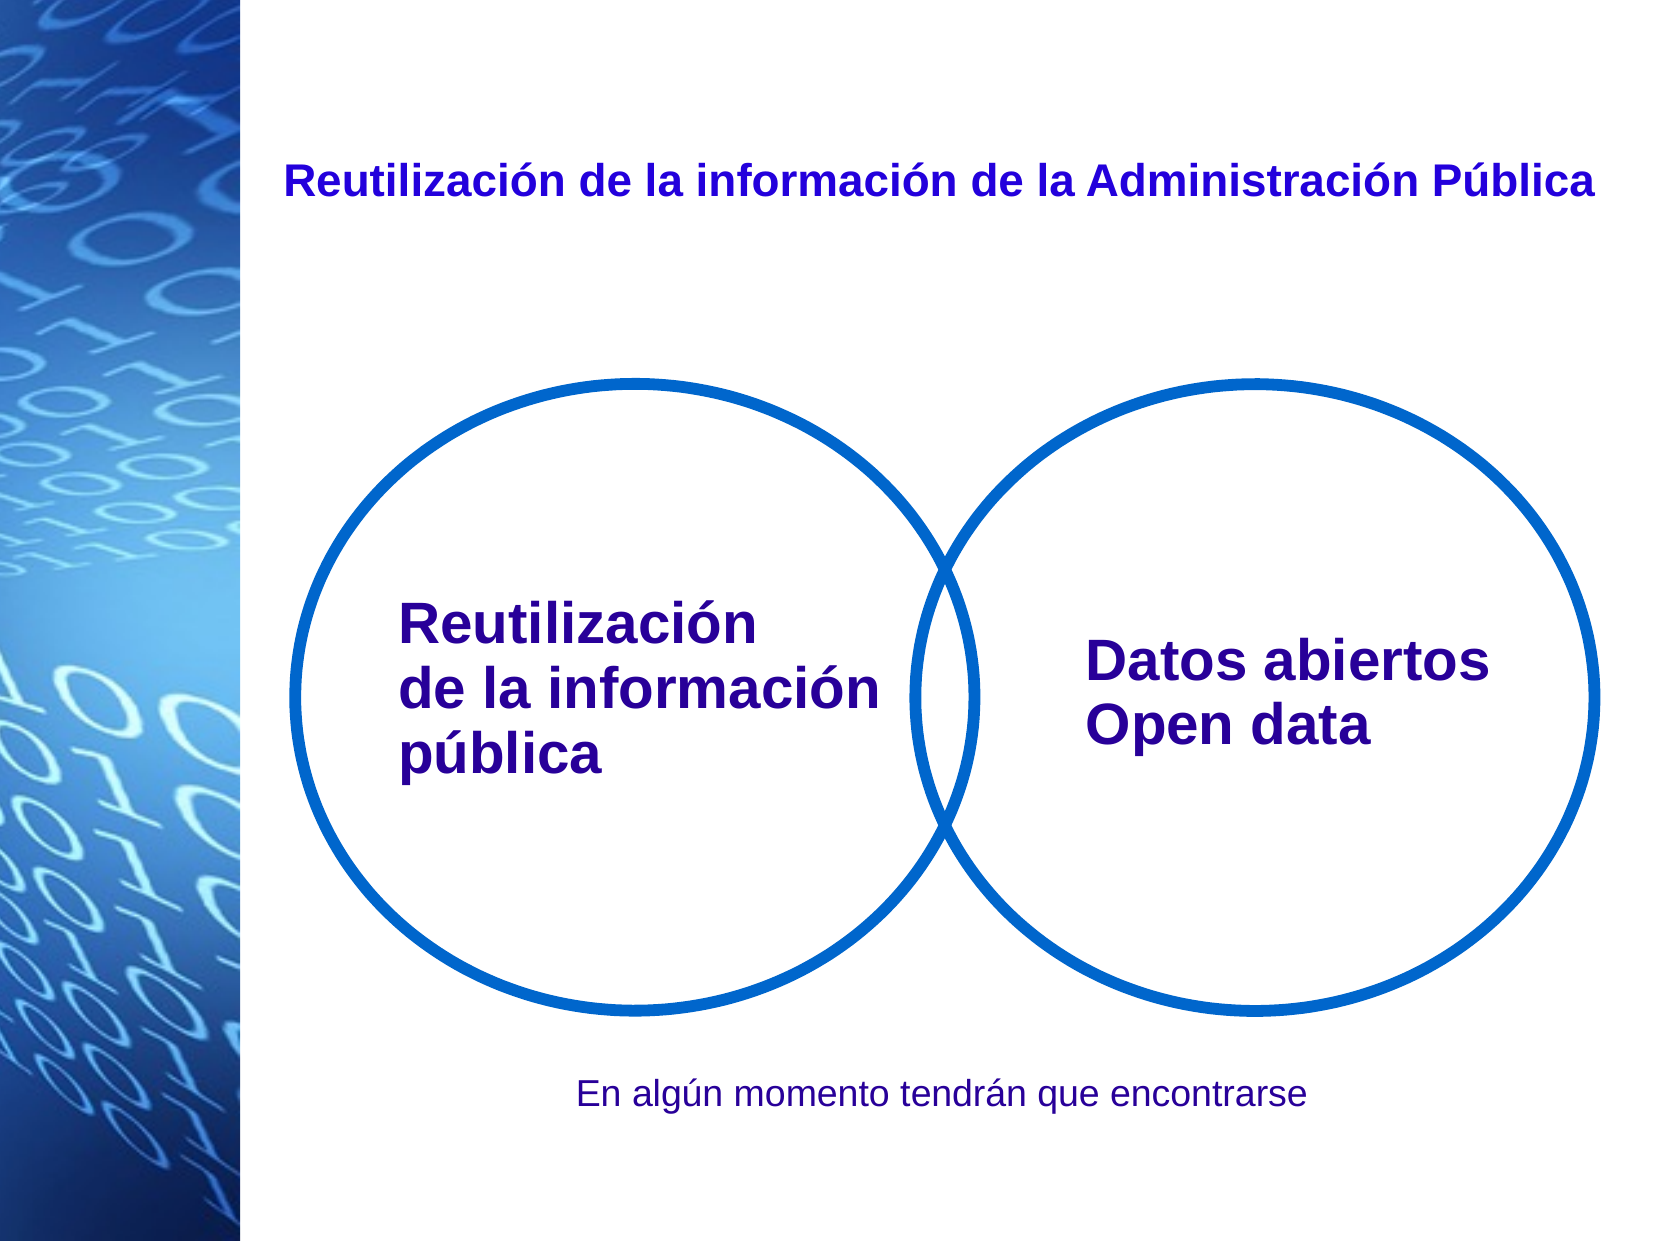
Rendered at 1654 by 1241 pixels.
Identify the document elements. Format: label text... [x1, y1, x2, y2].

text_box Reutilización de la información pública [383, 582, 897, 798]
text_box En algún momento tendrán que encontrarse [561, 1065, 1323, 1123]
picture [0, 0, 241, 1241]
text_box Reutilización de la información de la Administración Pública [268, 147, 1611, 215]
text_box Datos abiertos Open data [1071, 619, 1506, 768]
